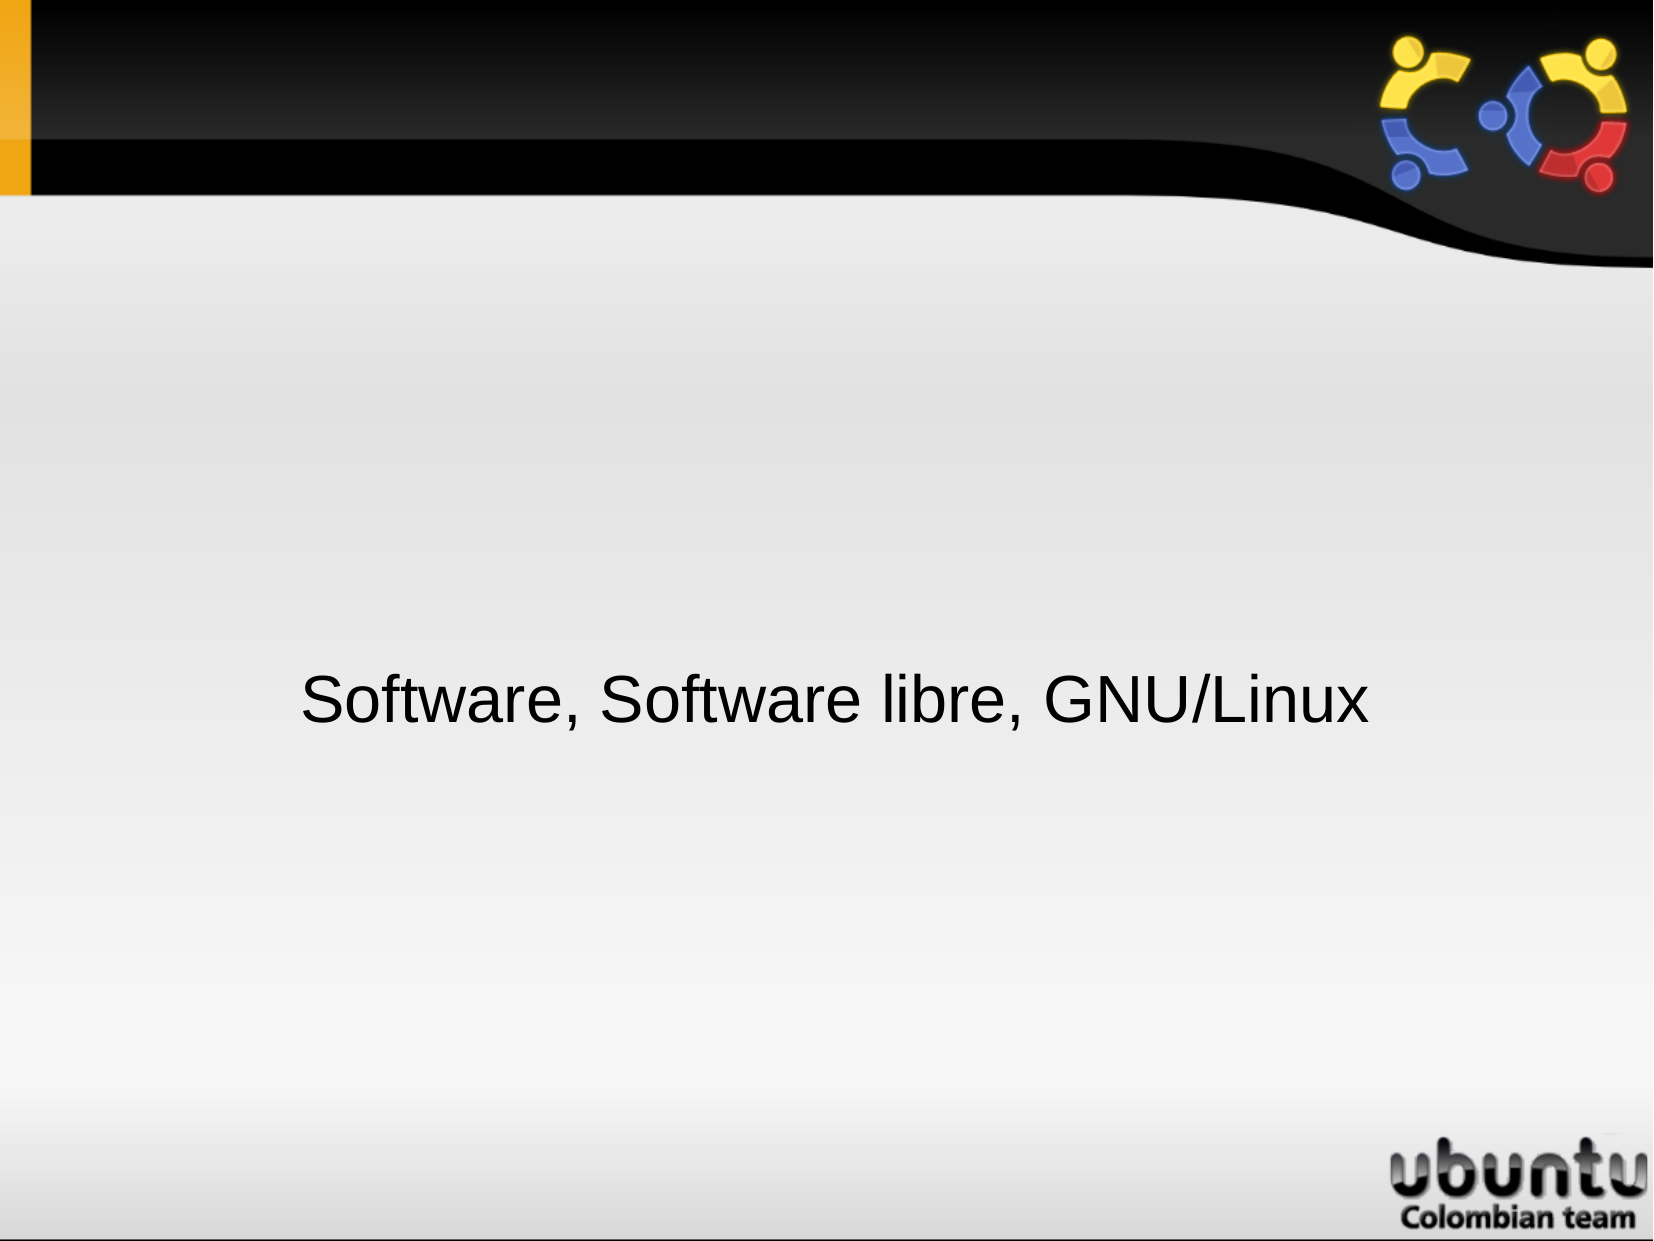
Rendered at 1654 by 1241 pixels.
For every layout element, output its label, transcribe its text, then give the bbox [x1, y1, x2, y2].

picture [0, 0, 1653, 1241]
subtitle Software, Software libre, GNU/Linux [82, 297, 1571, 1102]
